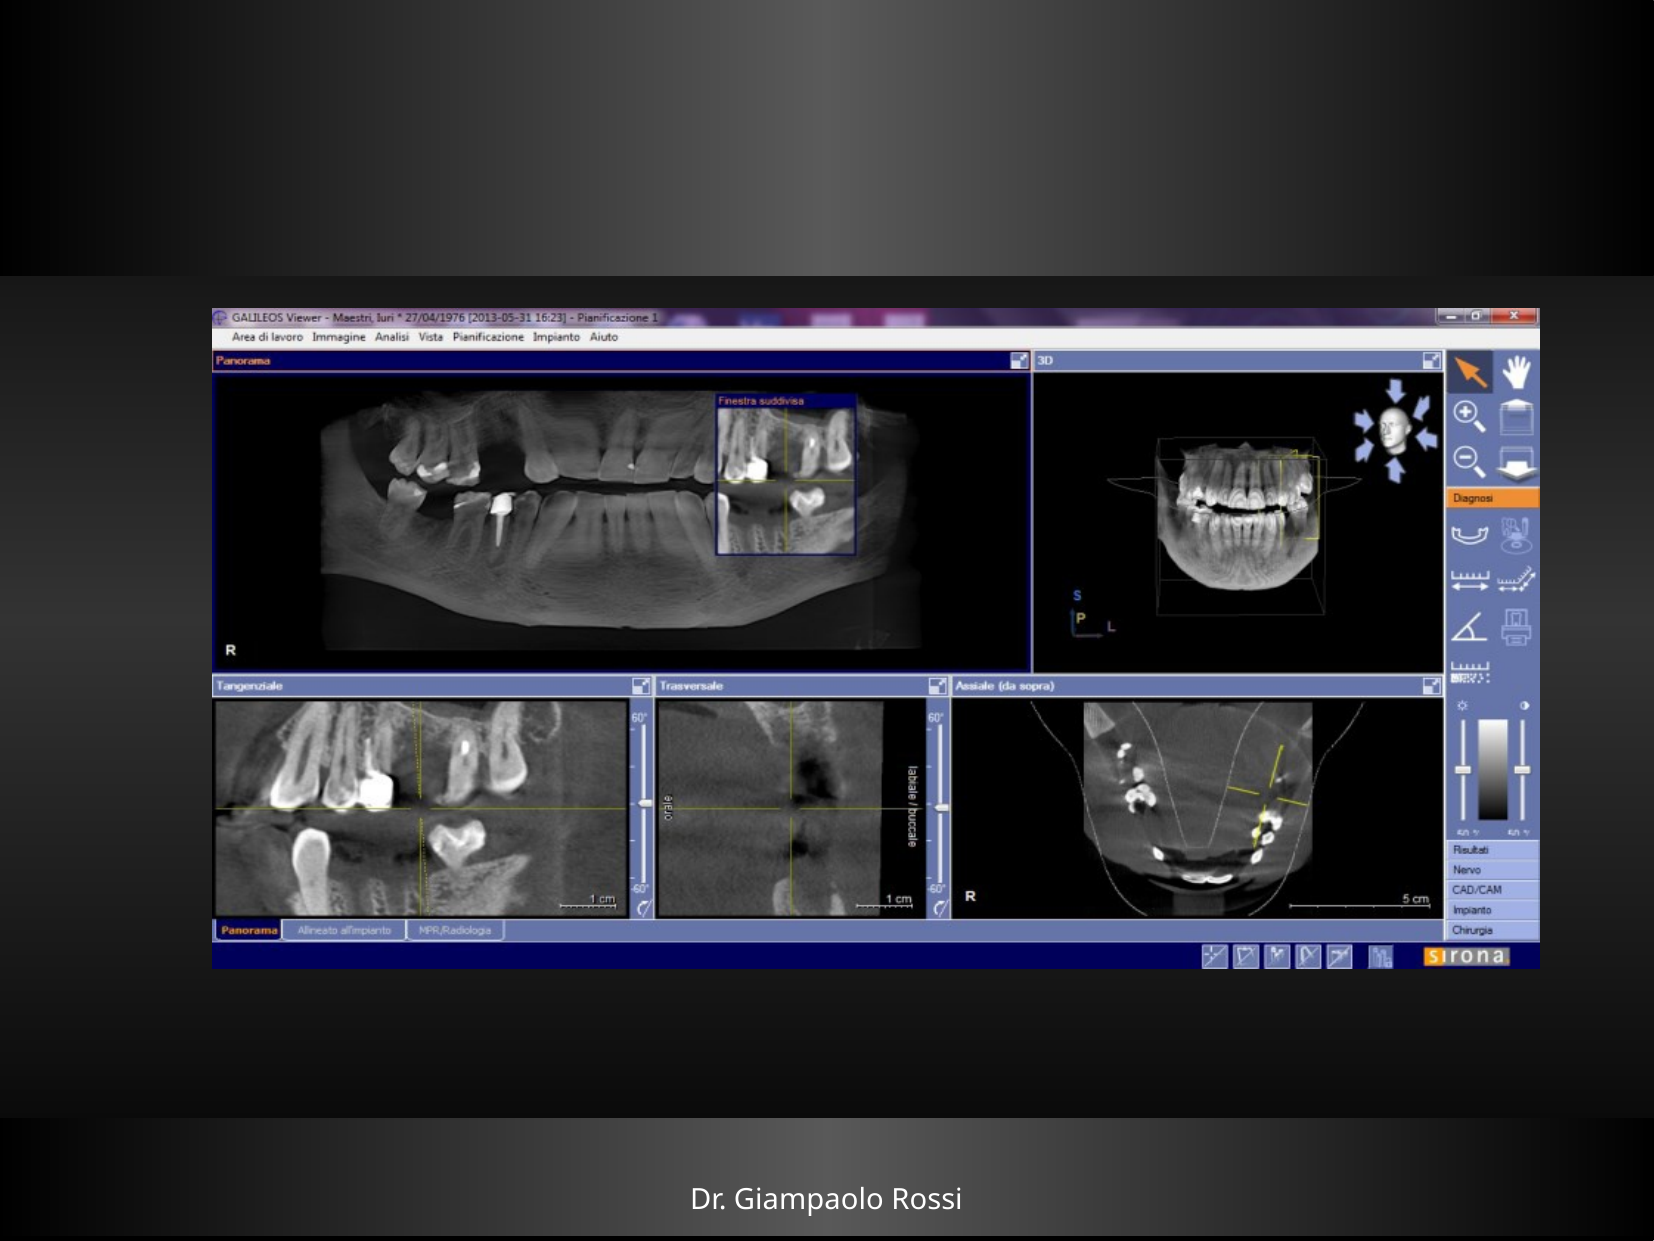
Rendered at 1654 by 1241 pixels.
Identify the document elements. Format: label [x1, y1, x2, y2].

text_box [188, 0, 1595, 130]
picture [212, 308, 1540, 969]
